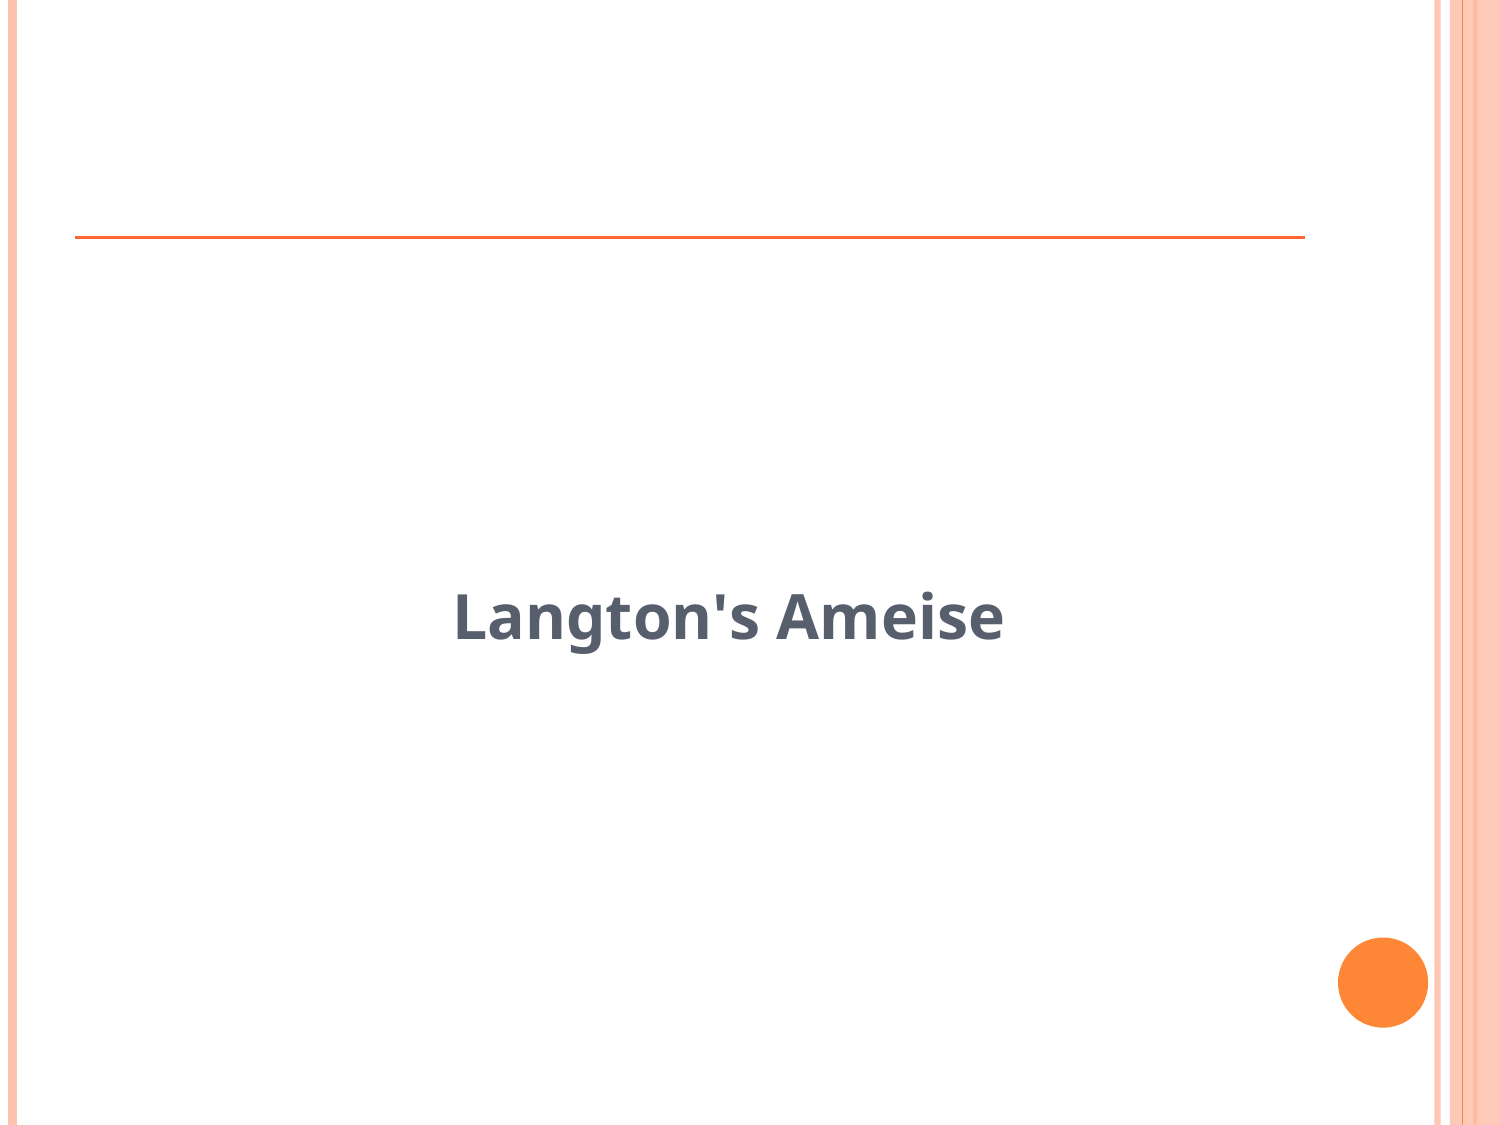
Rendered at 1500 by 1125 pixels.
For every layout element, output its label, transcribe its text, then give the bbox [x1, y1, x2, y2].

title Langton's Ameise [52, 529, 1407, 703]
